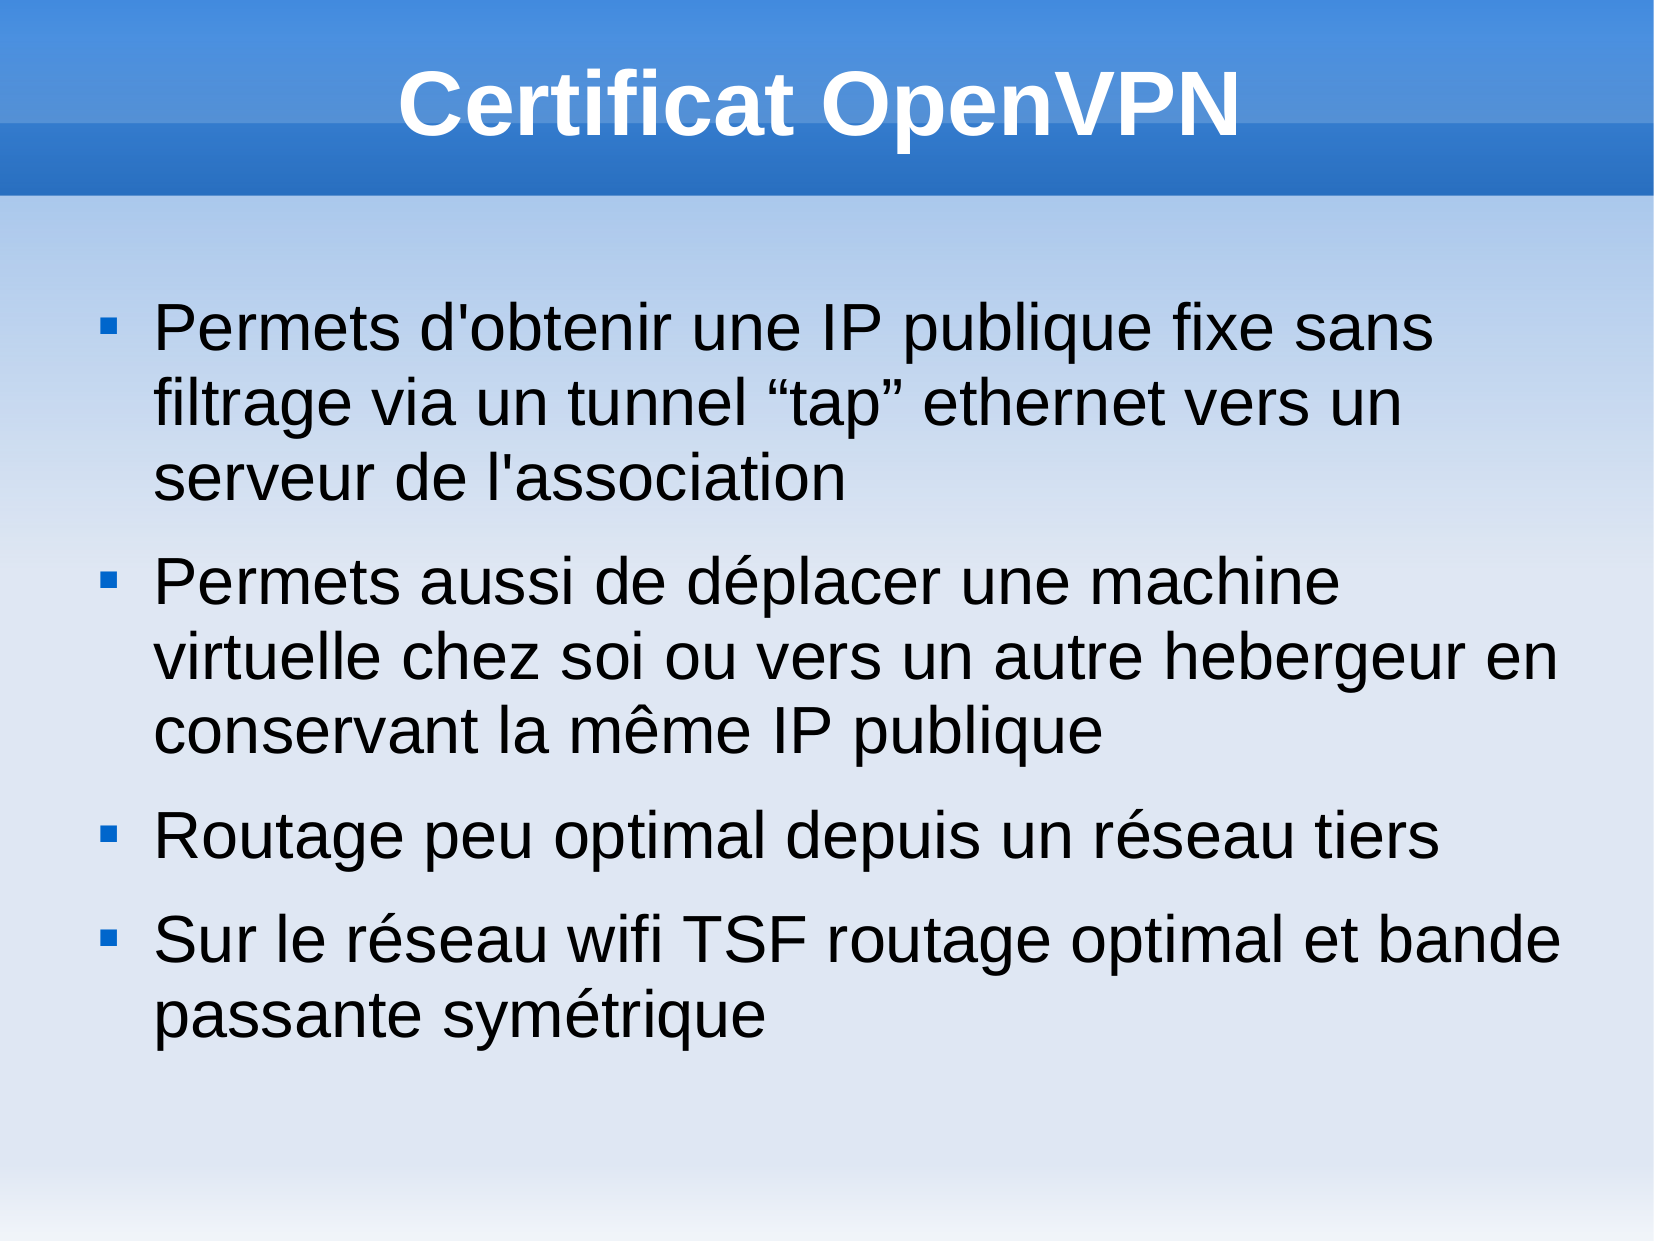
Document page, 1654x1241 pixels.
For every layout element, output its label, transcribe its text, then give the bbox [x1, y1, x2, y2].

title Certificat OpenVPN [76, 7, 1565, 200]
list Permets d'obtenir une IP publique fixe sans filtrage via un tunnel “tap” ethernet vers un serveur de l'association Permets aussi de déplacer une machine virtuelle chez soi ou vers un autre hebergeur en conservant la même IP publique Routage peu optimal depuis un réseau tiers Sur le réseau wifi TSF routage optimal et bande passante symétrique [82, 290, 1571, 1094]
picture [0, 0, 1654, 1241]
